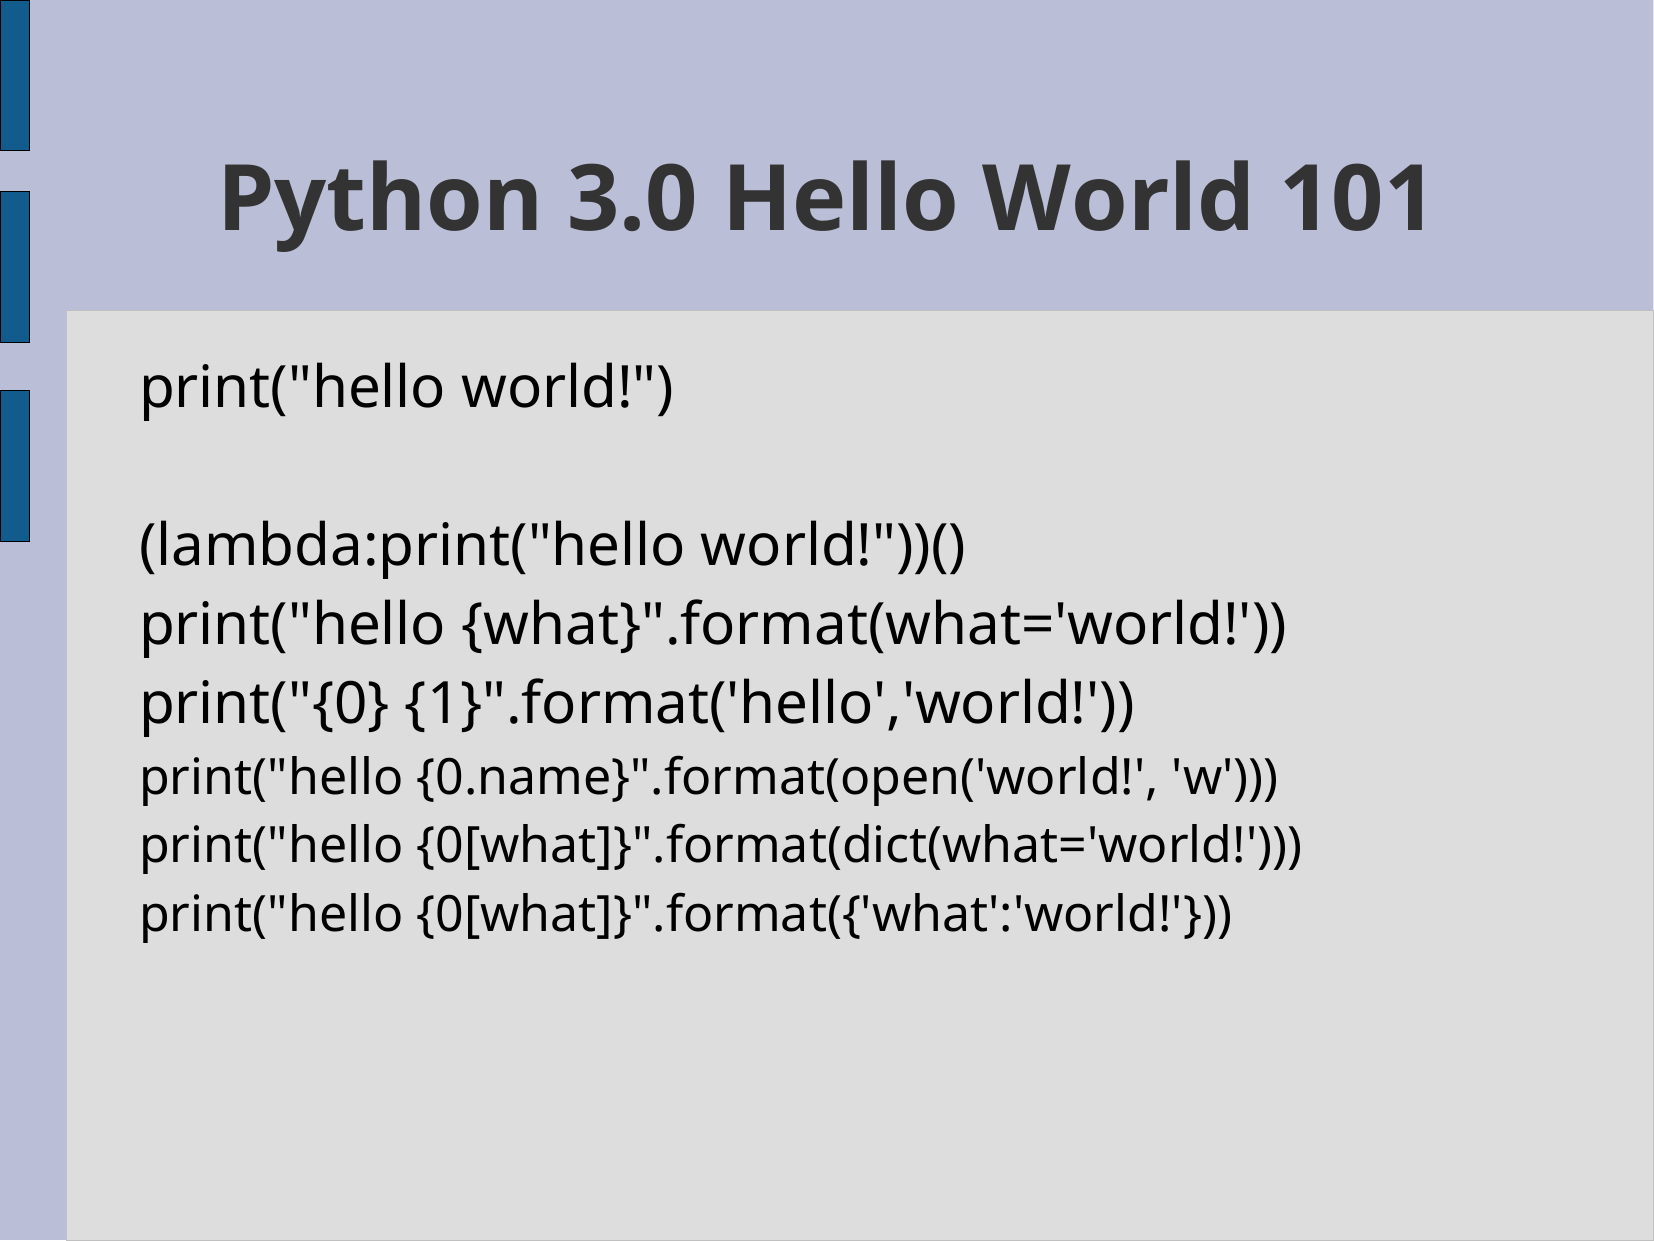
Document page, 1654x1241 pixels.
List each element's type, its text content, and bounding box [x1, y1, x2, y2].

list print("hello world!") (lambda:print("hello world!"))() print("hello {what}".format(what='world!')) print("{0} {1}".format('hello','world!')) print("hello {0.name}".format(open('world!', 'w'))) print("hello {0[what]}".format(dict(what='world!'))) print("hello {0[what]}".format({'what':'world!'})) [121, 344, 1534, 1112]
title Python 3.0 Hello World 101 [121, 98, 1534, 291]
